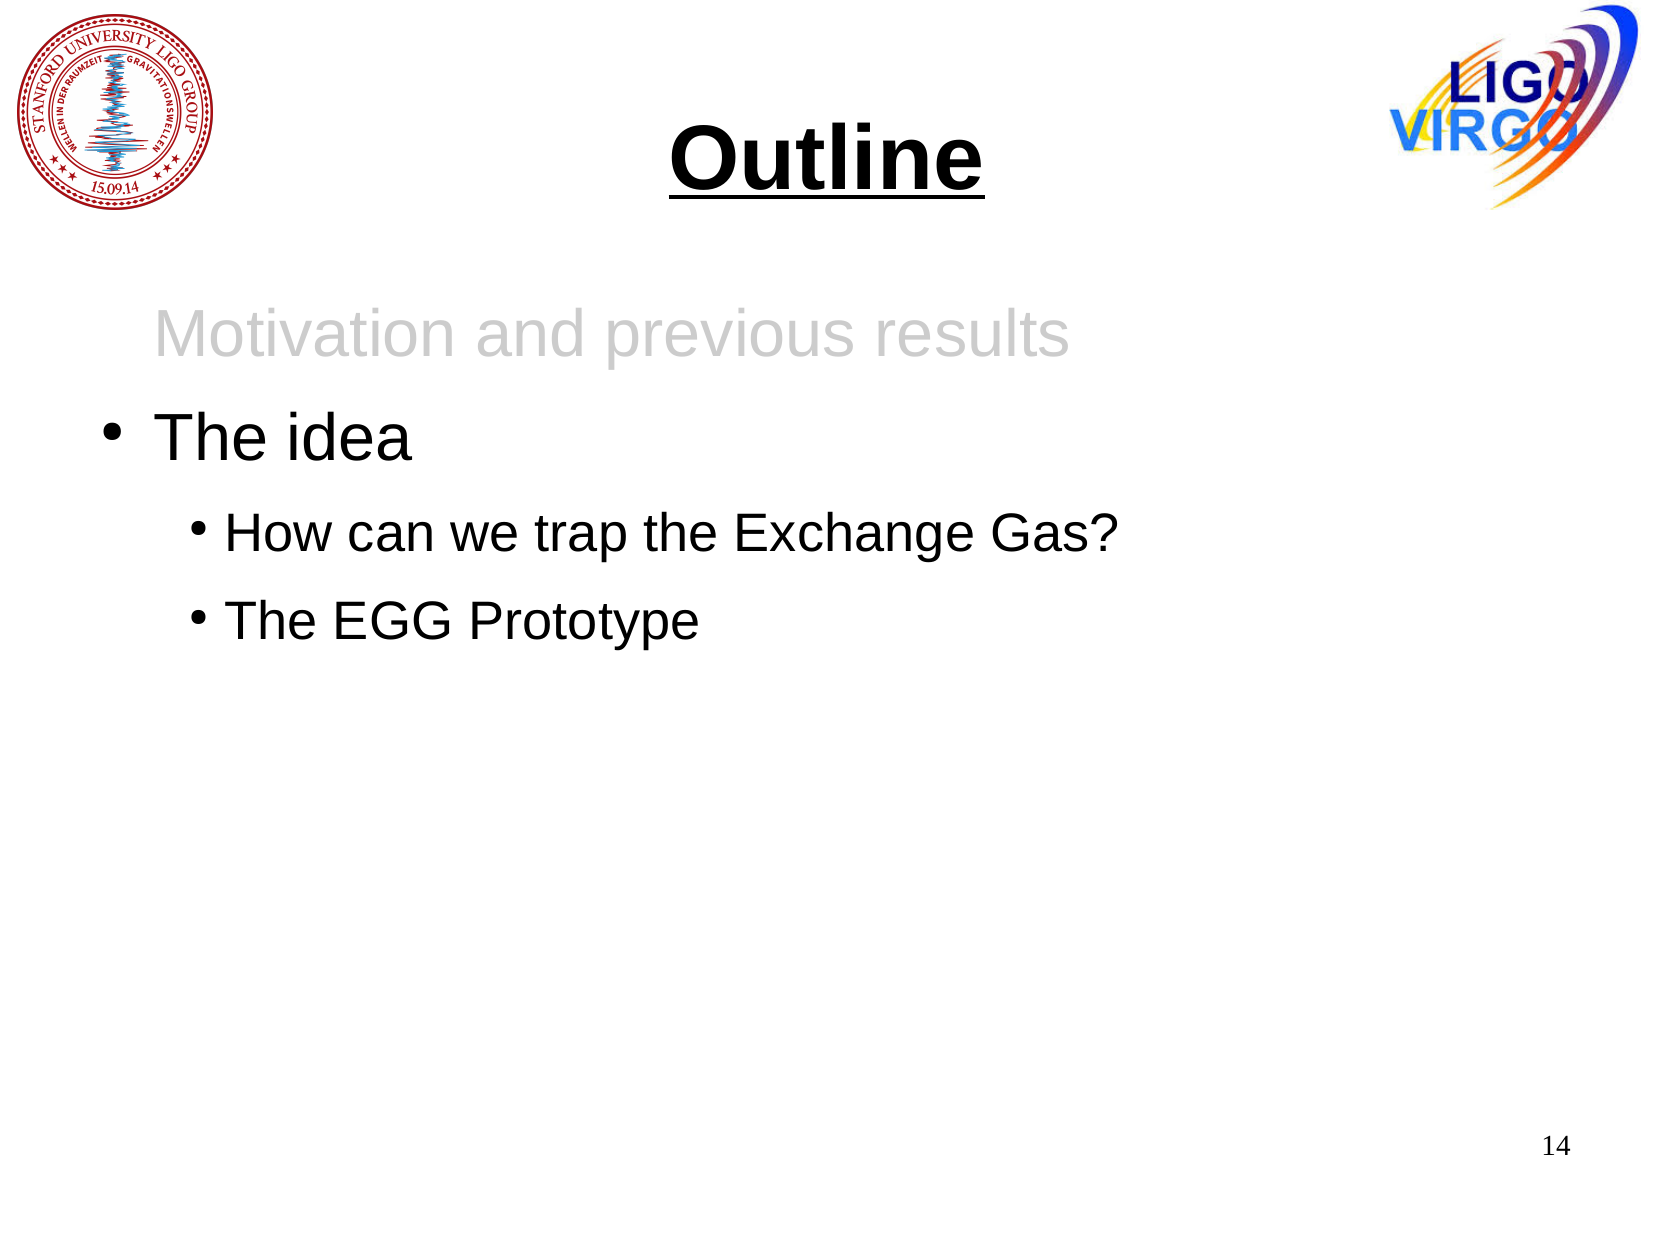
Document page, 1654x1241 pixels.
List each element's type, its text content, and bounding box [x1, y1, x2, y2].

picture [17, 14, 213, 210]
picture [1372, 0, 1654, 210]
text_box Motivation and previous results The idea How can we trap the Exchange Gas? The EGG Prototype [82, 290, 1571, 1010]
text_box Outline [82, 49, 1571, 257]
